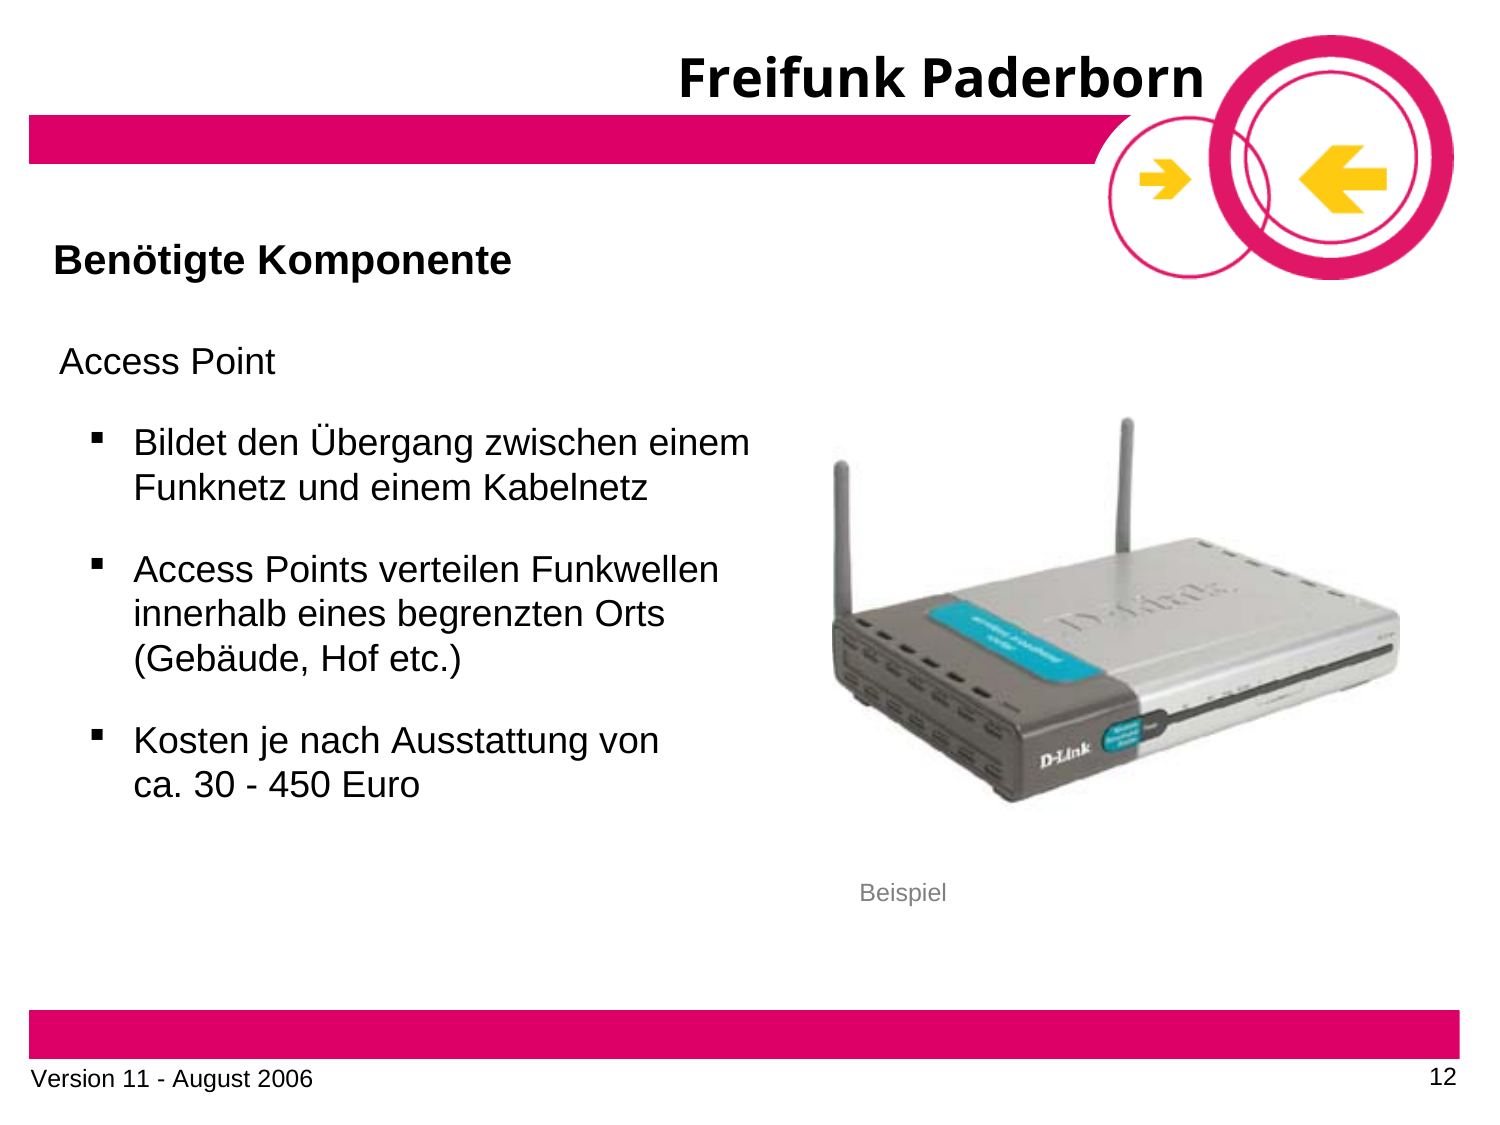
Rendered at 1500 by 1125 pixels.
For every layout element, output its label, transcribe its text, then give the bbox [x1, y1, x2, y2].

picture [1107, 35, 1454, 280]
text_box Benötigte Komponente [53, 233, 1046, 313]
text_box Access Point Bildet den Übergang zwischen einem Funknetz und einem Kabelnetz Access Points verteilen Funkwellen innerhalb eines begrenzten Orts (Gebäude, Hof etc.) Kosten je nach Ausstattung von ca. 30 - 450 Euro [59, 337, 793, 976]
picture [832, 326, 1400, 894]
text_box Beispiel [844, 869, 1058, 988]
